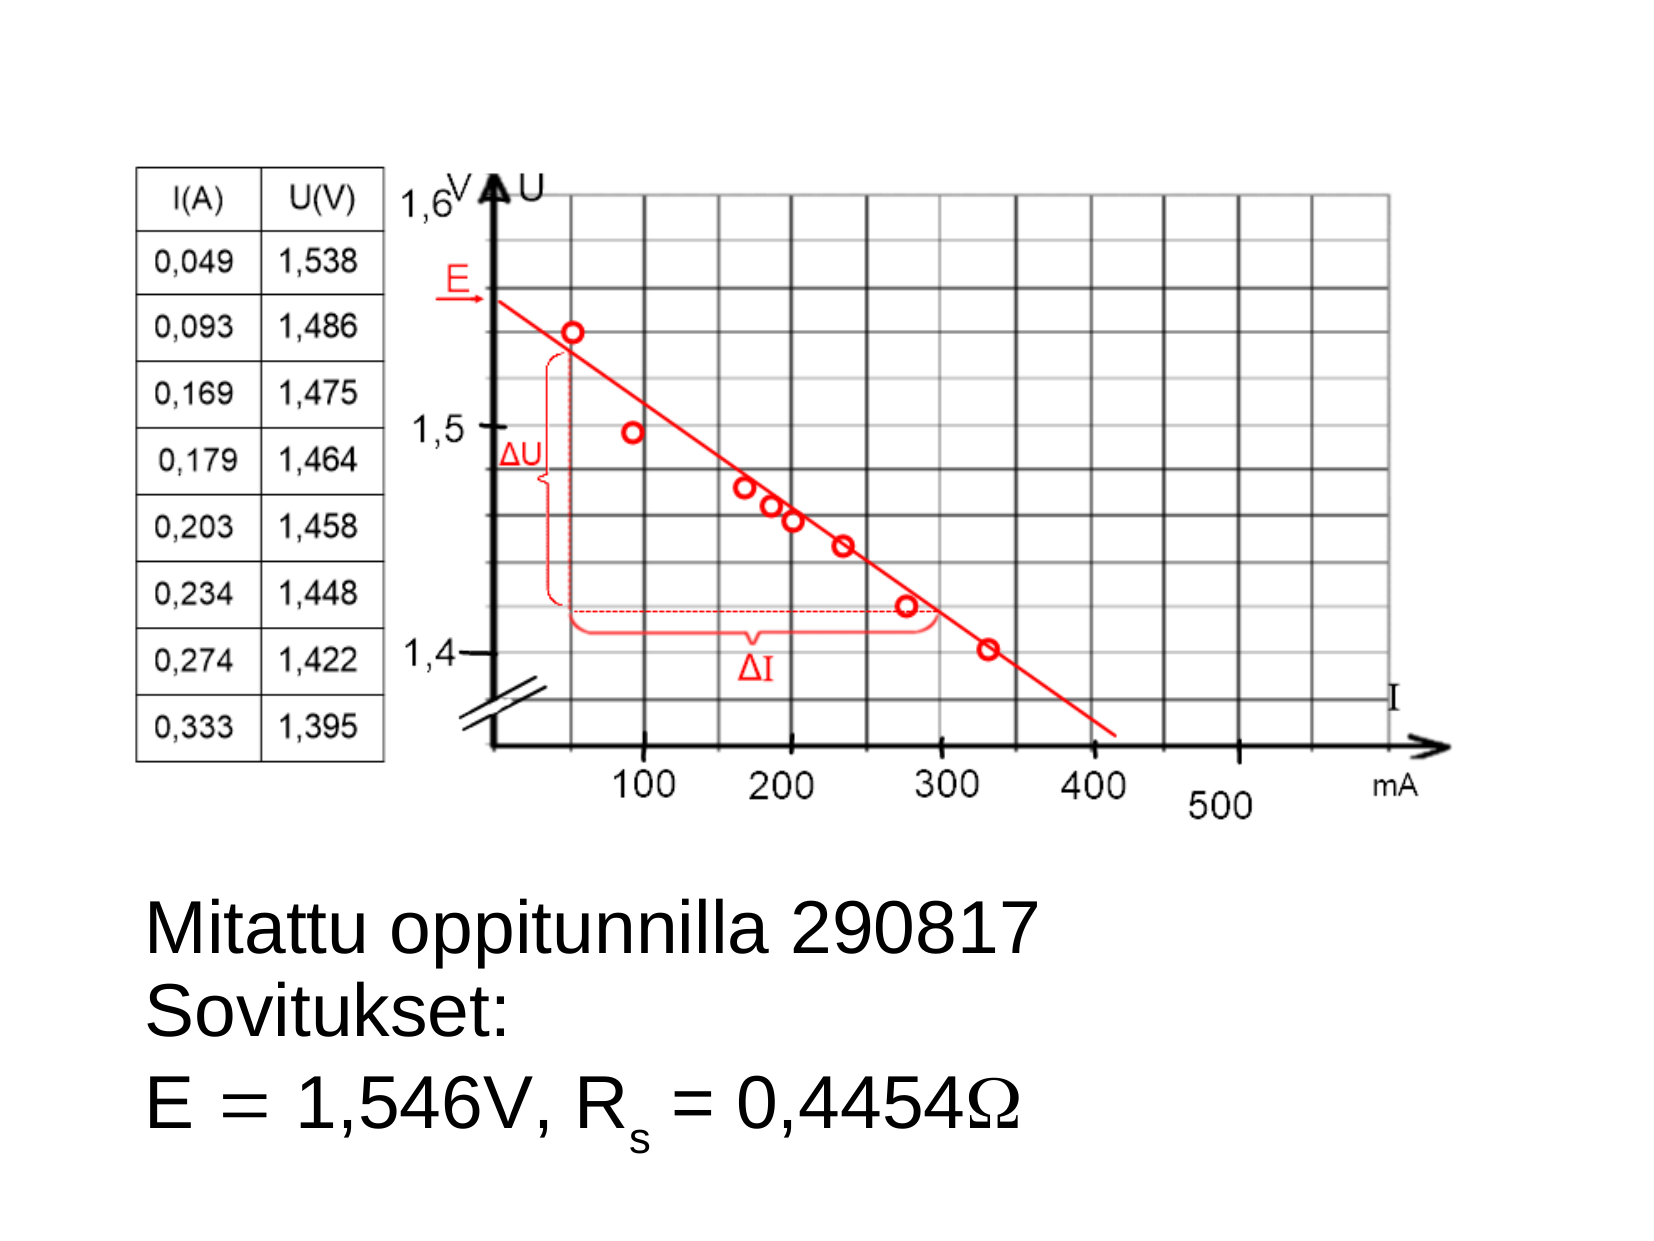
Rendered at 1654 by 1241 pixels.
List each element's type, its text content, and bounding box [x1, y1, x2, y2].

picture [79, 82, 1489, 888]
text_box Mitattu oppitunnilla 290817 Sovitukset: E  1,546V, Rs = 0,4454 [129, 873, 1501, 1241]
